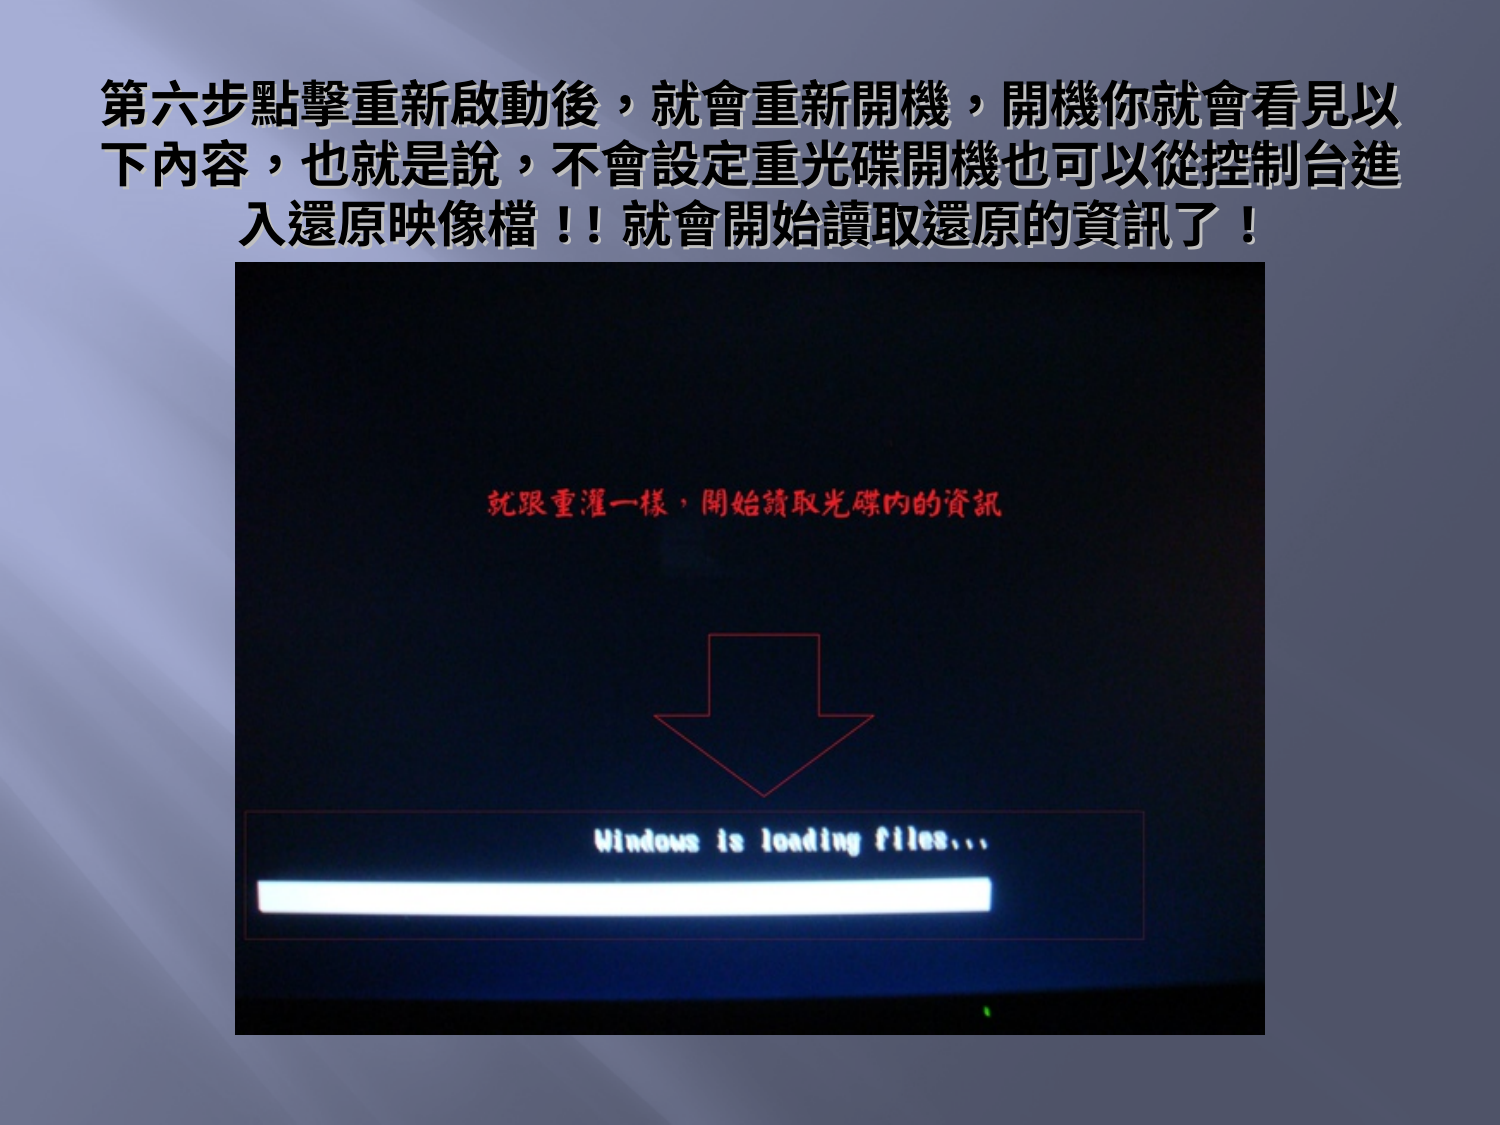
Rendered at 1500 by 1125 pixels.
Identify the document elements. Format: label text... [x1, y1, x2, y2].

picture [235, 262, 1265, 1035]
title 第六步點擊重新啟動後，就會重新開機，開機你就會看見以下內容，也就是說，不會設定重光碟開機也可以從控制台進入還原映像檔!!就會開始讀取還原的資訊了! [75, 45, 1426, 280]
